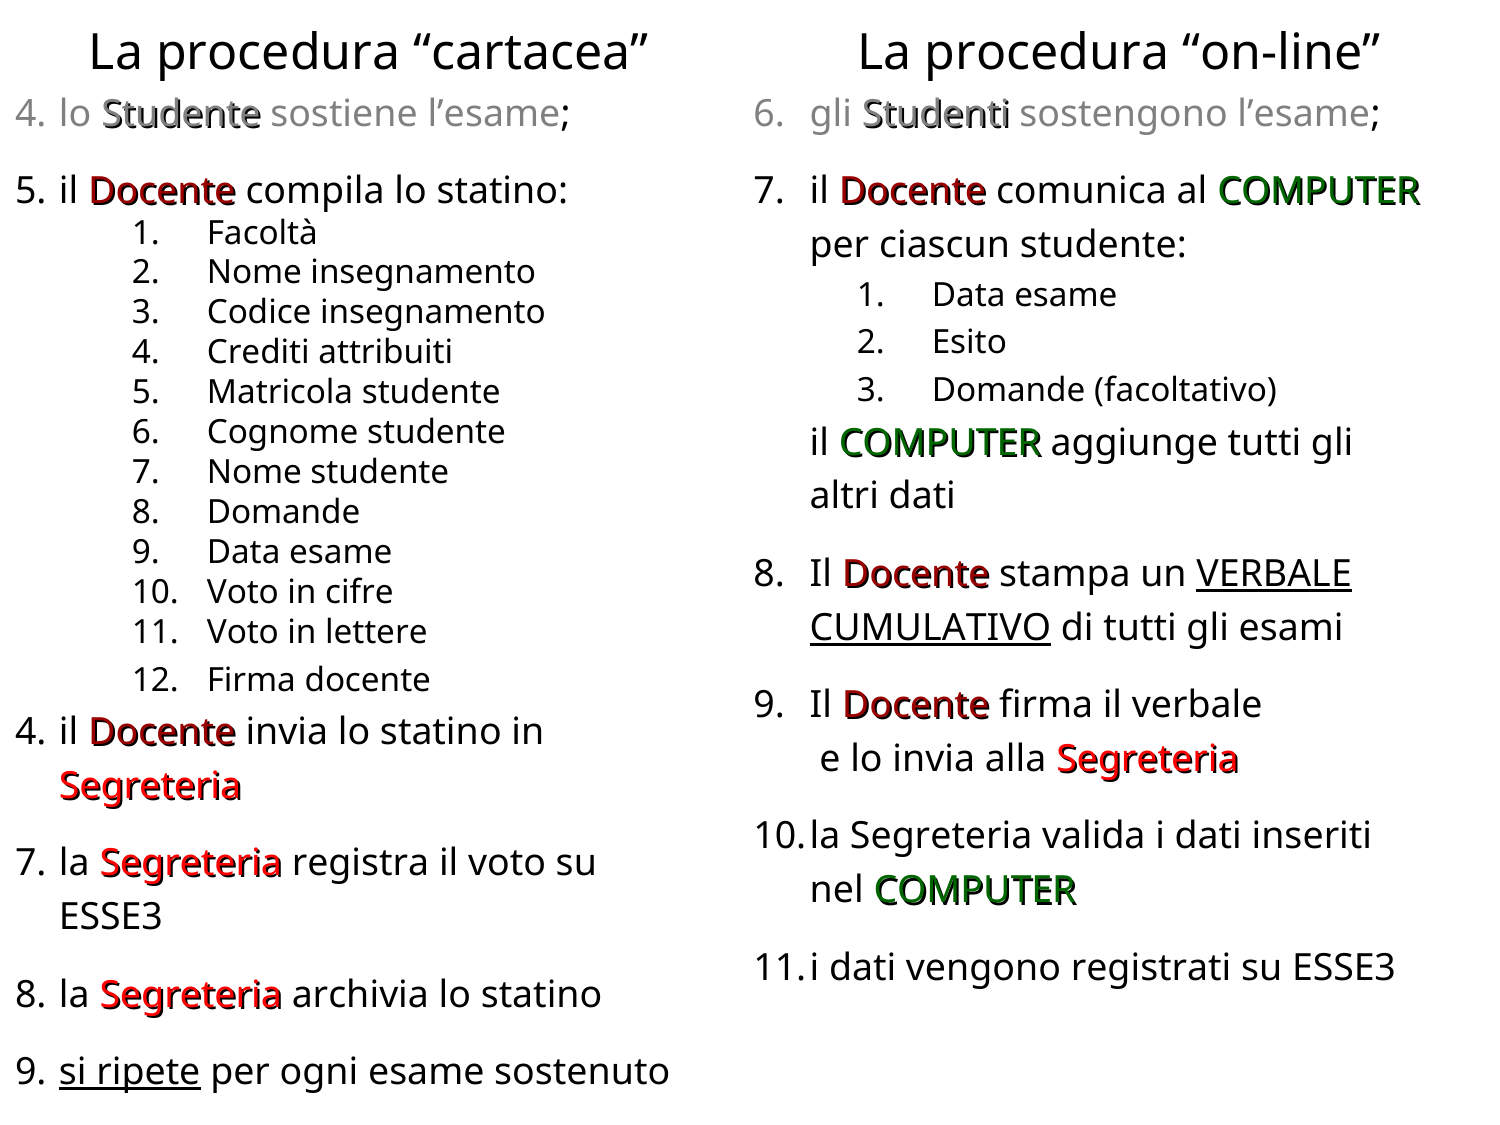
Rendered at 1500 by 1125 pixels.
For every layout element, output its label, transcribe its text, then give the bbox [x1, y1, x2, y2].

list La procedura “on-line” gli Studenti sostengono l’esame; il Docente comunica al COMPUTER per ciascun studente: Data esame Esito Domande (facoltativo) il COMPUTER aggiunge tutti gli altri dati Il Docente stampa un VERBALE CUMULATIVO di tutti gli esami Il Docente firma il verbale e lo invia alla Segreteria la Segreteria valida i dati inseriti nel COMPUTER i dati vengono registrati su ESSE3 [738, 0, 1500, 1125]
list La procedura “cartacea” lo Studente sostiene l’esame; il Docente compila lo statino: Facoltà Nome insegnamento Codice insegnamento Crediti attribuiti Matricola studente Cognome studente Nome studente Domande Data esame Voto in cifre Voto in lettere Firma docente il Docente invia lo statino in Segreteria la Segreteria registra il voto su ESSE3 la Segreteria archivia lo statino si ripete per ogni esame sostenuto [0, 0, 738, 1125]
